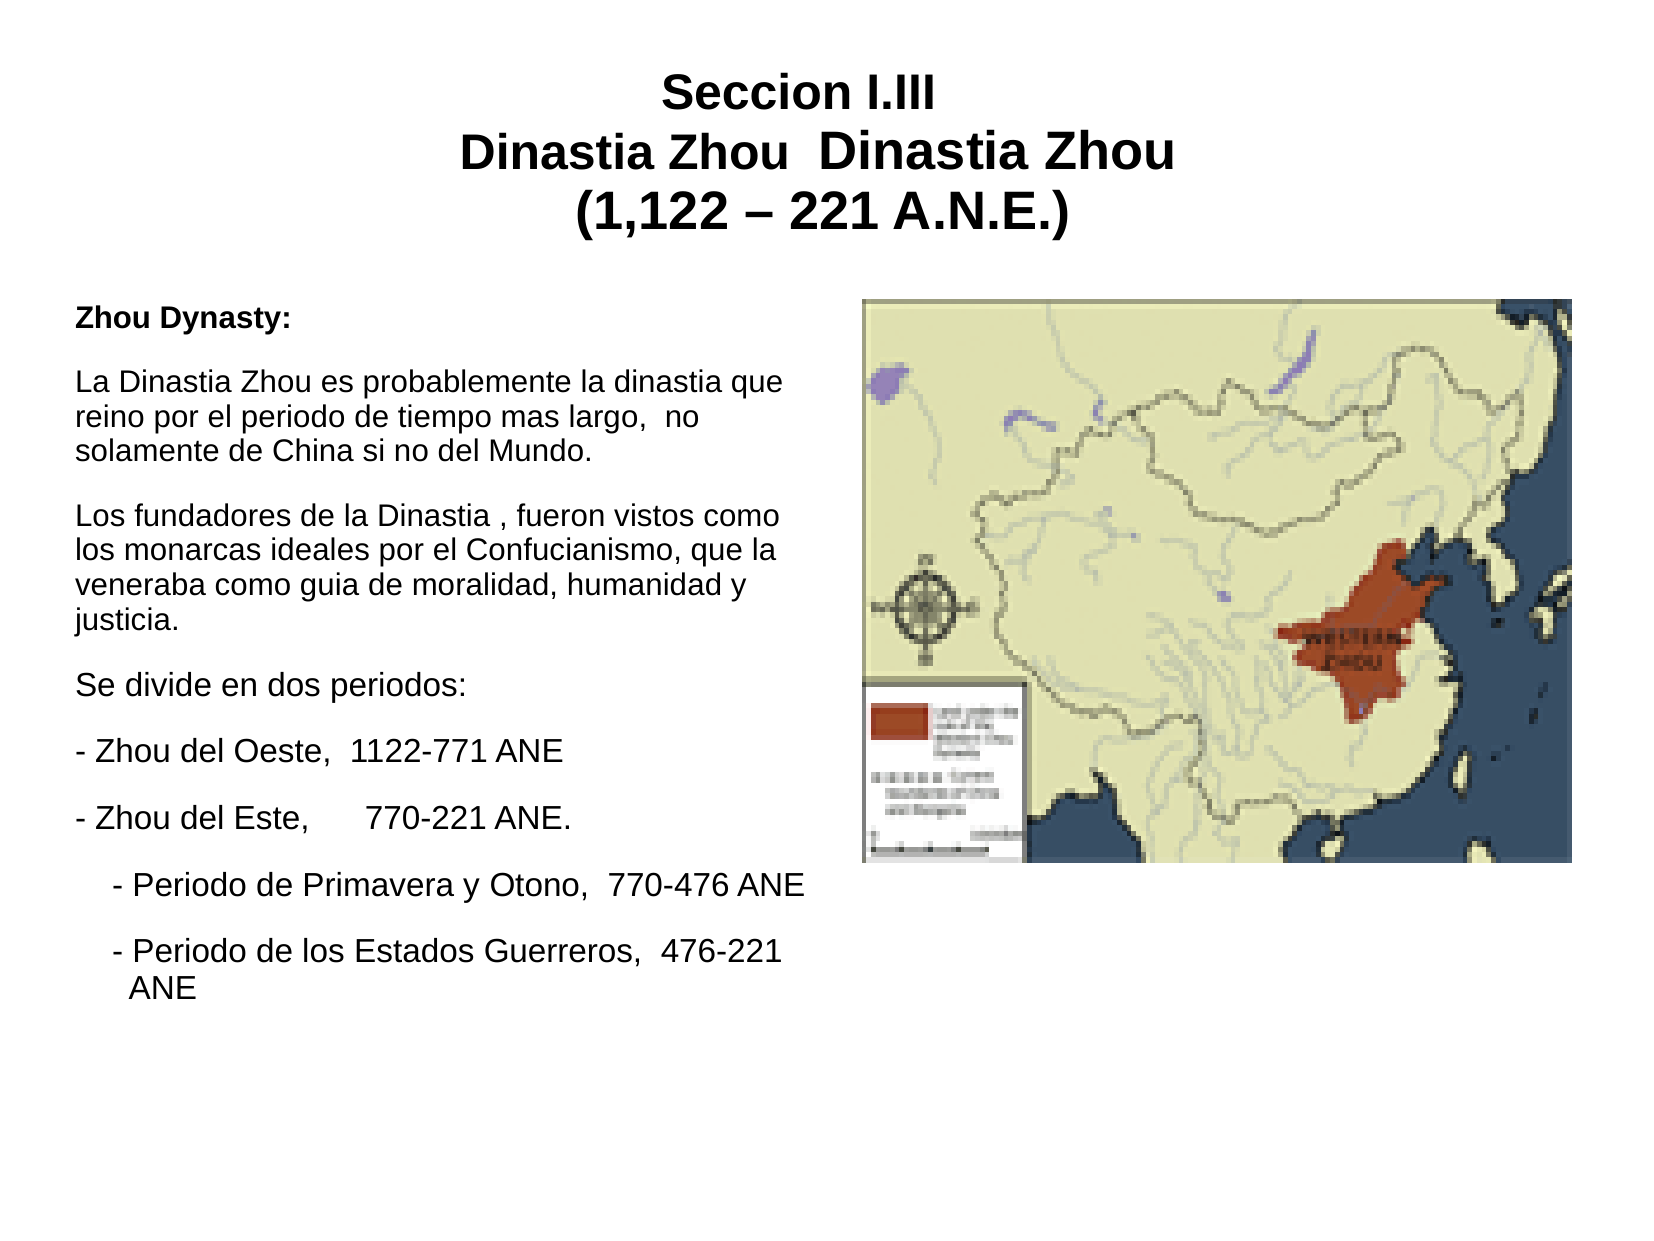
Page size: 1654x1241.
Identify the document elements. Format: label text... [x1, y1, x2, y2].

list Zhou Dynasty: La Dinastia Zhou es probablemente la dinastia que reino por el periodo de tiempo mas largo, no solamente de China si no del Mundo. Los fundadores de la Dinastia , fueron vistos como los monarcas ideales por el Confucianismo, que la veneraba como guia de moralidad, humanidad y justicia. Se divide en dos periodos: - Zhou del Oeste, 1122-771 ANE - Zhou del Este, 770-221 ANE. - Periodo de Primavera y Otono, 770-476 ANE - Periodo de los Estados Guerreros, 476-221 ANE [75, 300, 809, 1200]
title Seccion I.III Dinastia Zhou Dinastia Zhou (1,122 – 221 A.N.E.) [82, 56, 1571, 250]
picture [862, 299, 1572, 863]
